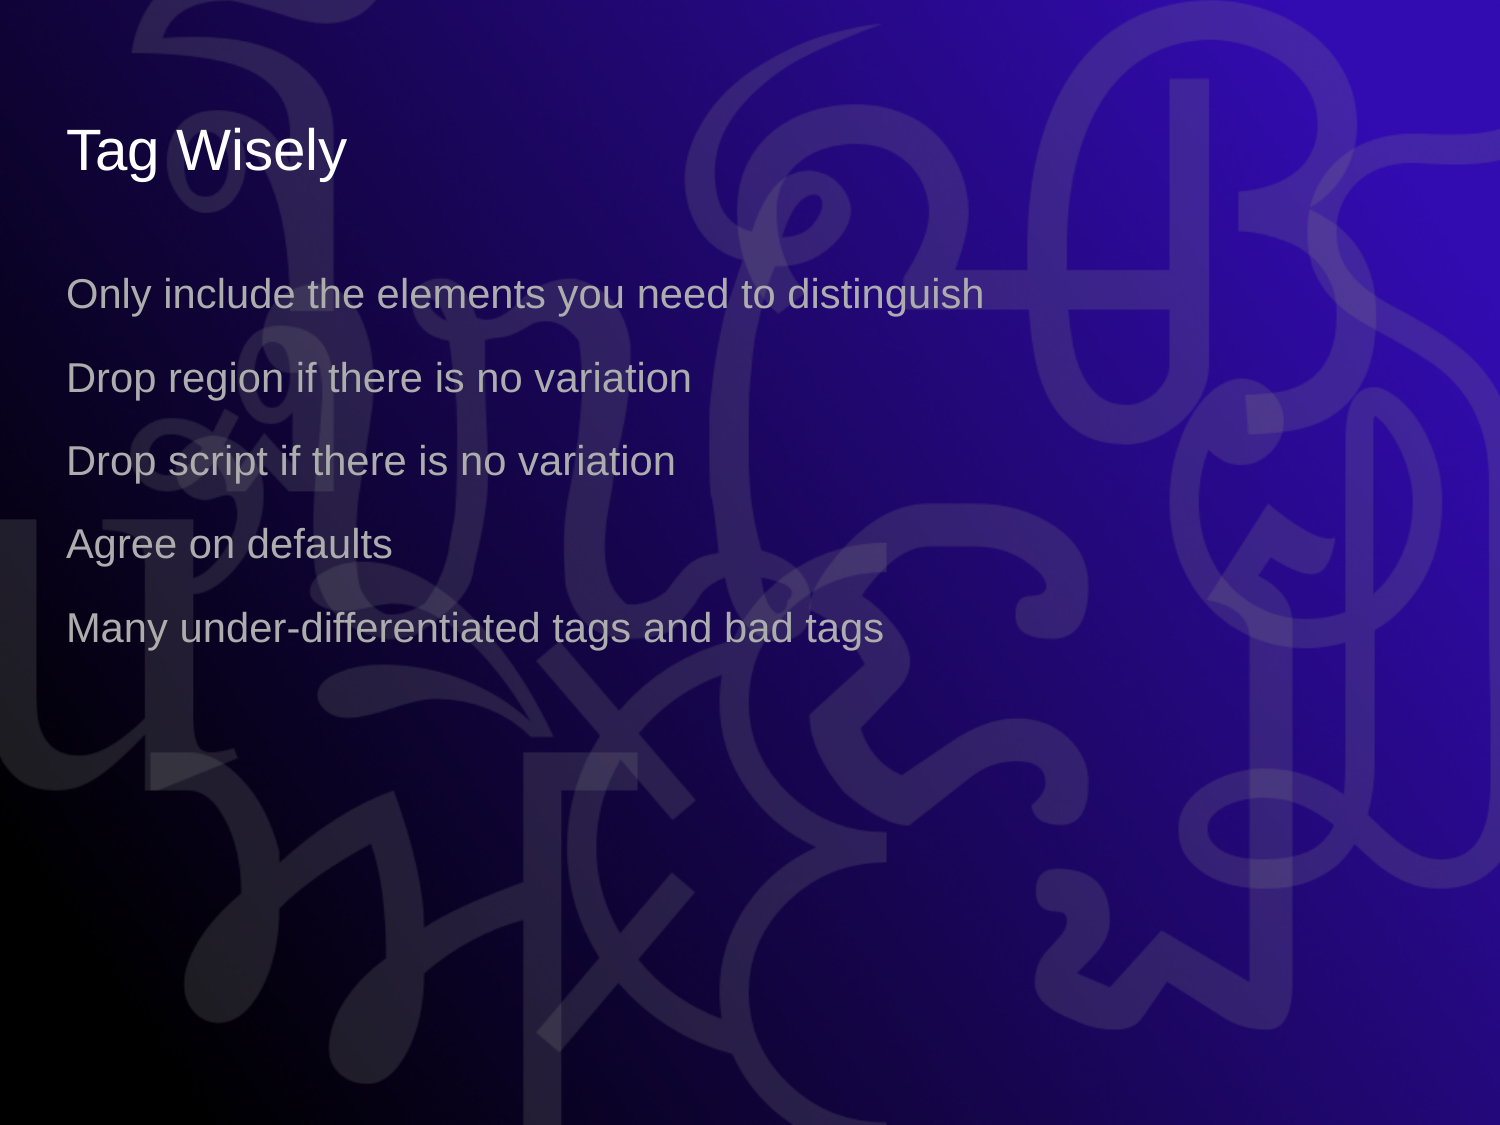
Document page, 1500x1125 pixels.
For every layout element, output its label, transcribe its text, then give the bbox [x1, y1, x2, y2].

list Only include the elements you need to distinguish Drop region if there is no variation Drop script if there is no variation Agree on defaults Many under-differentiated tags and bad tags [51, 252, 1449, 1000]
picture [0, 0, 1500, 1125]
title Tag Wisely [51, 97, 1449, 223]
